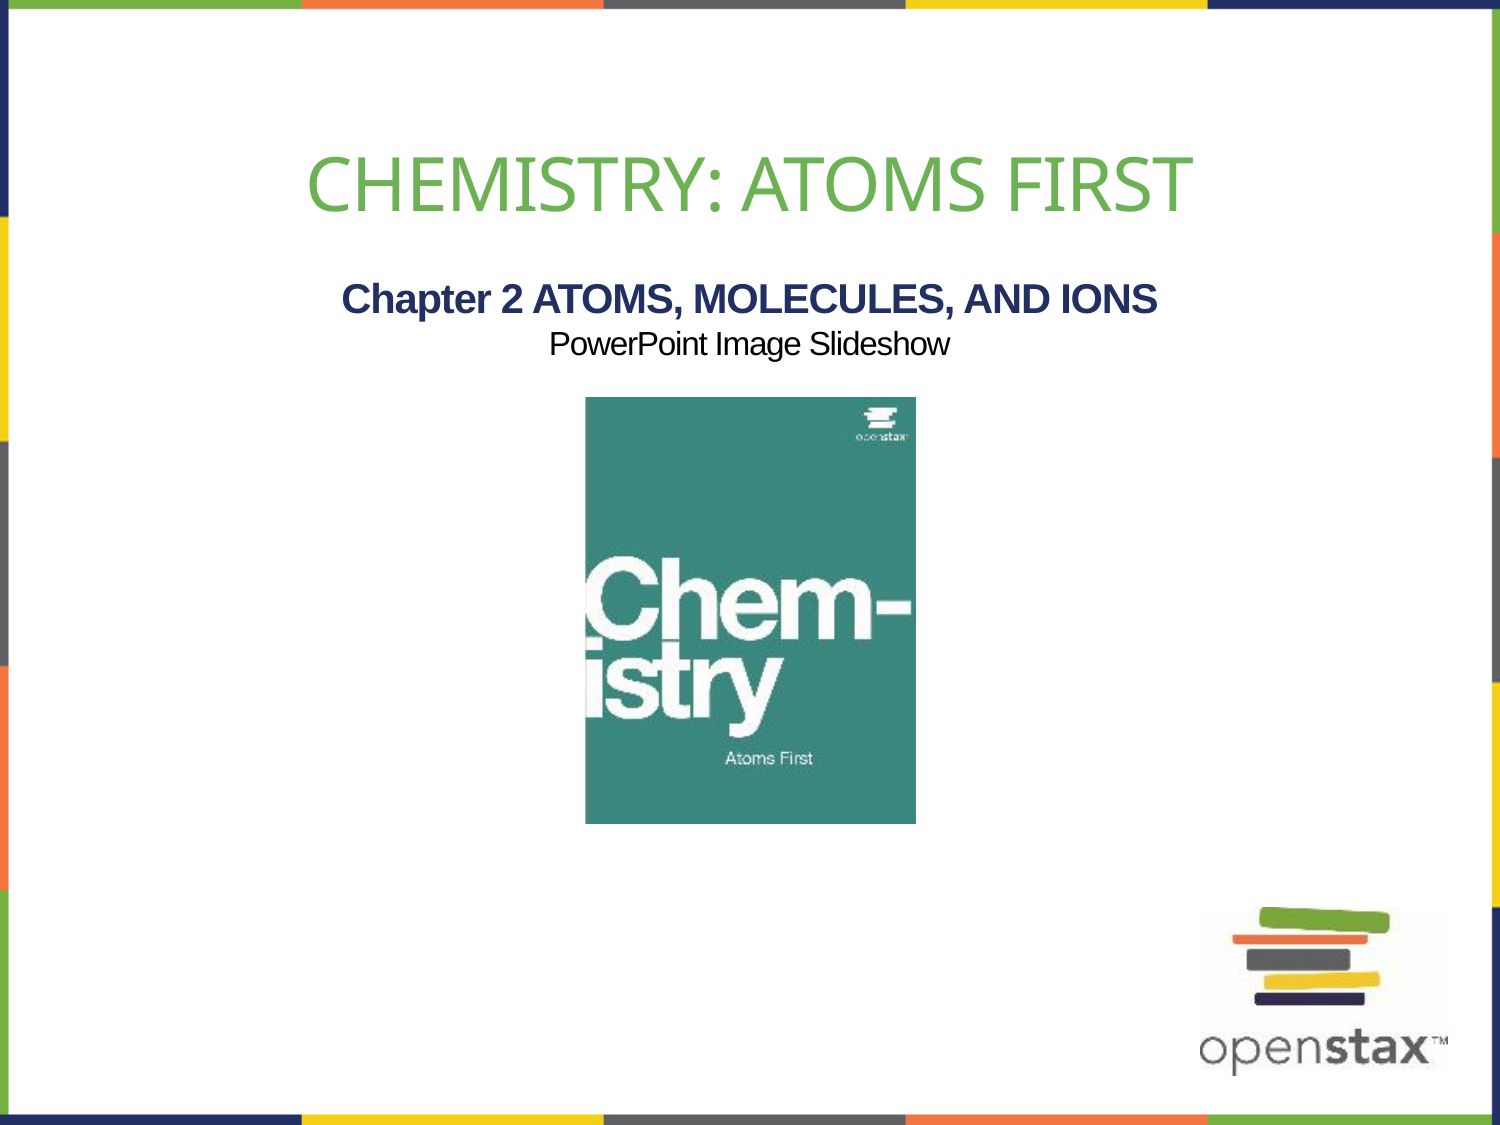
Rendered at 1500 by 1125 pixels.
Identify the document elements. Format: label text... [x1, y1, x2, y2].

picture [0, 246, 1500, 1125]
picture [0, 0, 1500, 129]
text_box CHEMISTRY: Atoms First Chapter 2 ATOMS, MOLECULES, AND IONS PowerPoint Image Slideshow [0, 129, 1500, 246]
